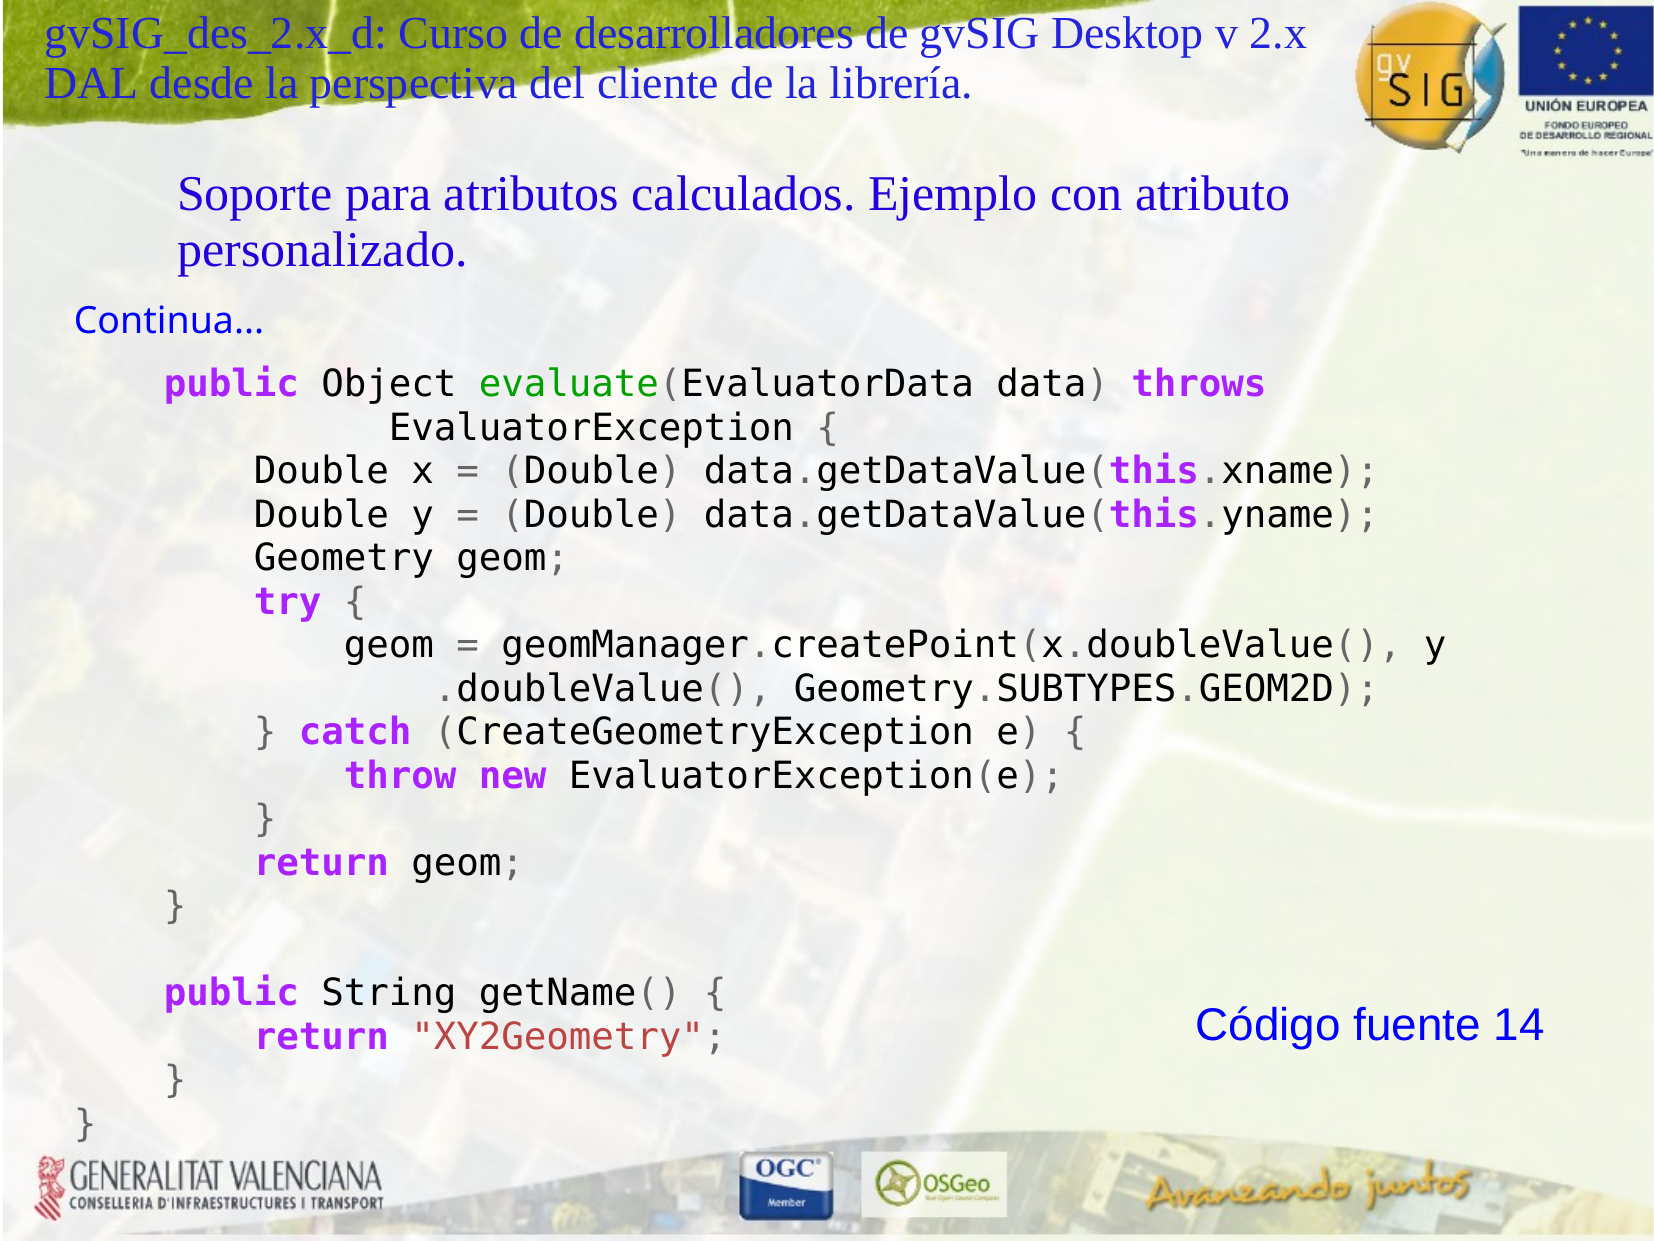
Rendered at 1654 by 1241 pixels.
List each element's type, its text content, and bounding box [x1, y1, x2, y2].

text_box Código fuente 14 [1181, 991, 1595, 1058]
text_box Continua... public Object evaluate(EvaluatorData data) throws EvaluatorException { Double x = (Double) data.getDataValue(this.xname); Double y = (Double) data.getDataValue(this.yname); Geometry geom; try { geom = geomManager.createPoint(x.doubleValue(), y .doubleValue(), Geometry.SUBTYPES.GEOM2D); } catch (CreateGeometryException e) { throw new EvaluatorException(e); } return geom; } public String getName() { return "XY2Geometry"; } } [59, 285, 1625, 1146]
title Soporte para atributos calculados. Ejemplo con atributo personalizado. [177, 88, 1329, 285]
picture [2, 0, 1654, 1241]
